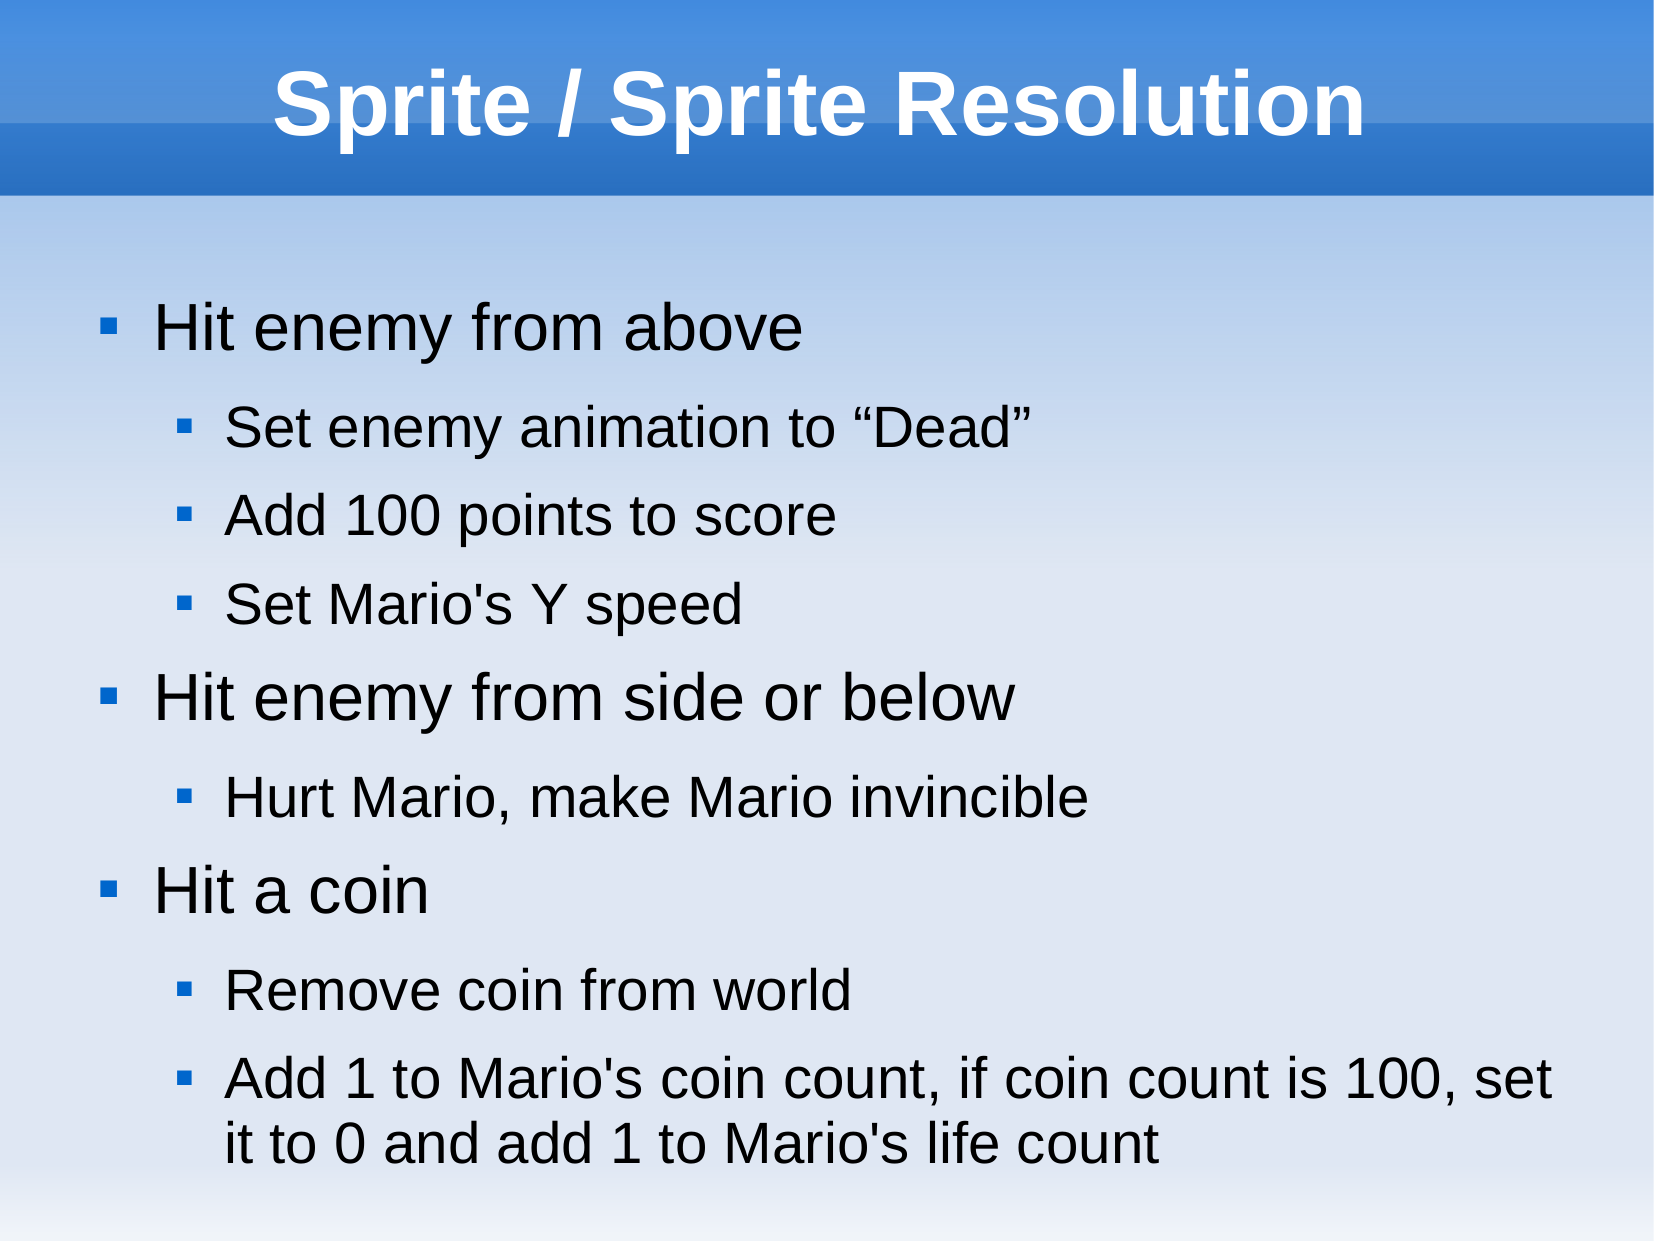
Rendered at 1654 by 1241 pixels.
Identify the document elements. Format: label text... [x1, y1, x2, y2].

list Hit enemy from above Set enemy animation to “Dead” Add 100 points to score Set Mario's Y speed Hit enemy from side or below Hurt Mario, make Mario invincible Hit a coin Remove coin from world Add 1 to Mario's coin count, if coin count is 100, set it to 0 and add 1 to Mario's life count [82, 290, 1571, 1179]
title Sprite / Sprite Resolution [76, 0, 1565, 208]
picture [0, 0, 1654, 1241]
